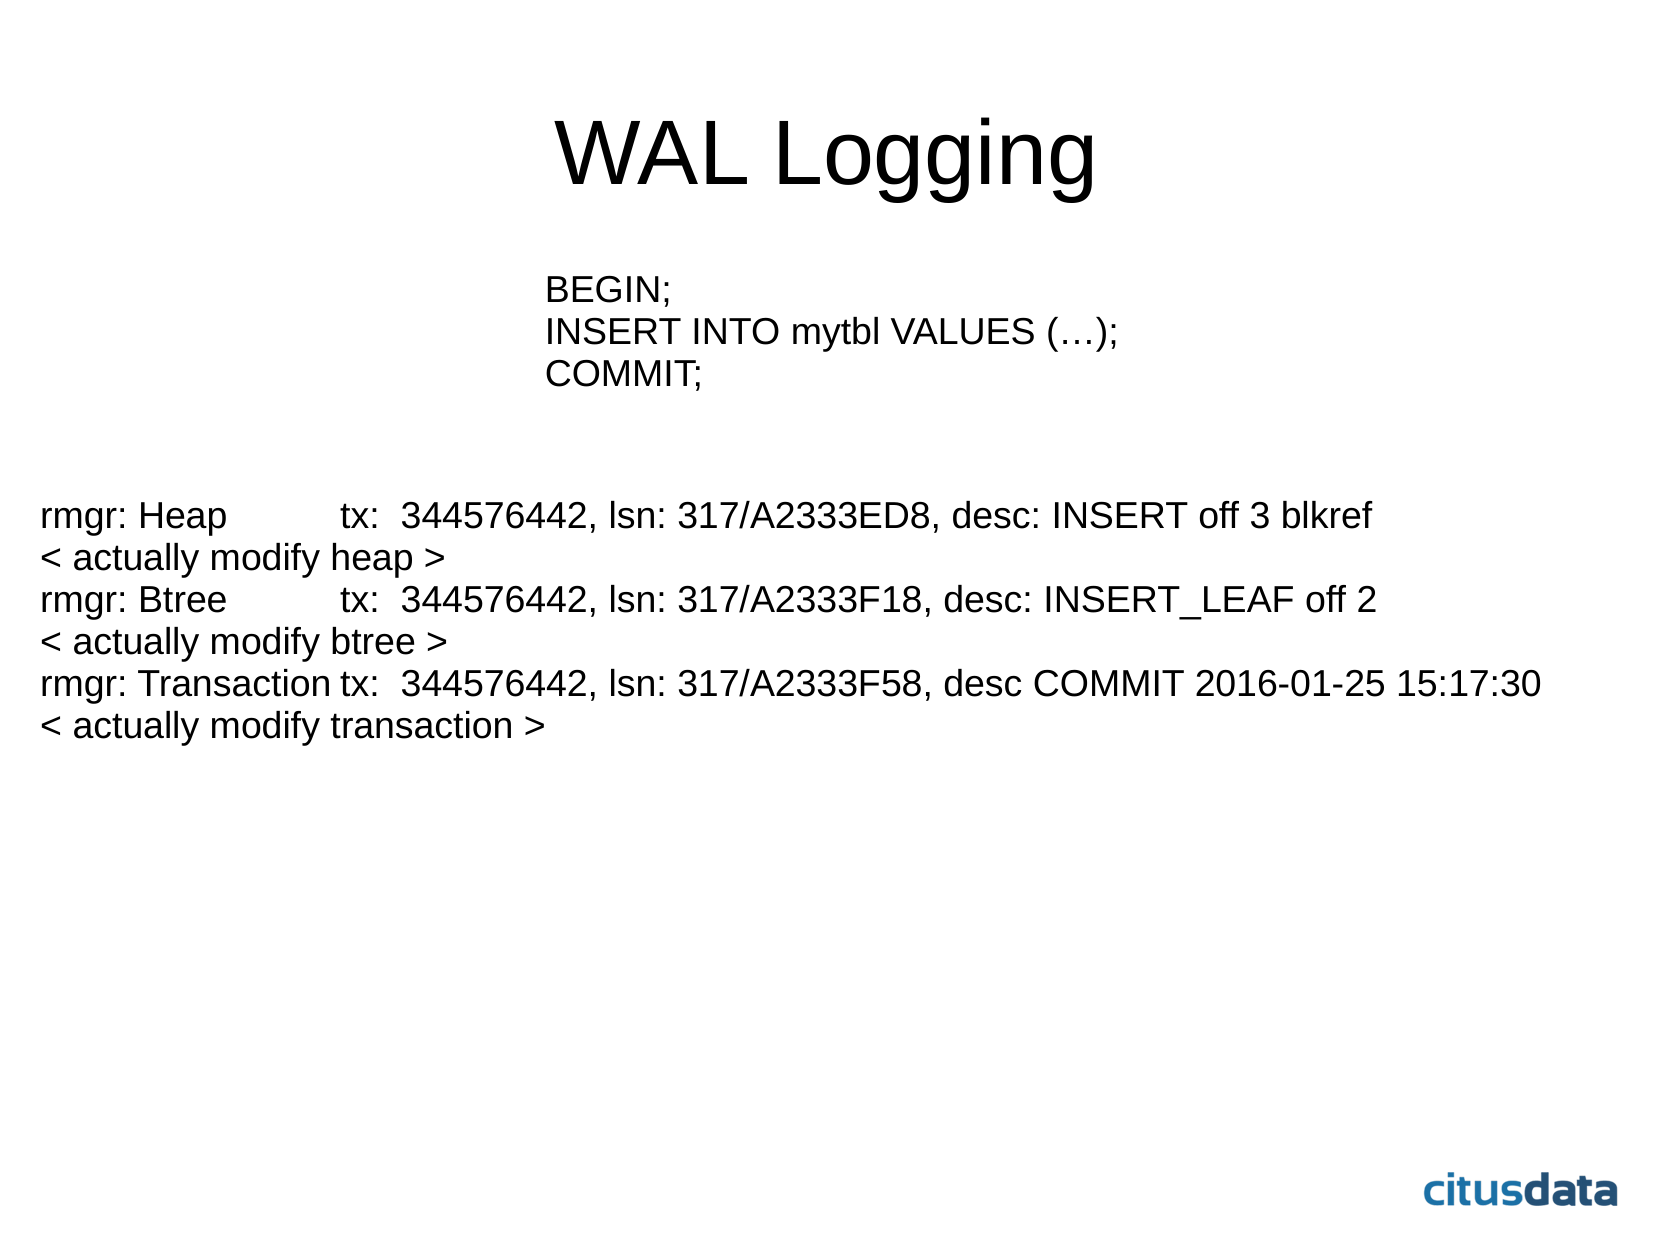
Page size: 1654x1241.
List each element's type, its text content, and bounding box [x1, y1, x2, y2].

title WAL Logging [82, 49, 1571, 257]
text_box BEGIN; INSERT INTO mytbl VALUES (…); COMMIT; [530, 261, 1134, 403]
picture [1420, 1167, 1622, 1209]
text_box rmgr: Heap tx: 344576442, lsn: 317/A2333ED8, desc: INSERT off 3 blkref < actually modify heap > rmgr: Btree tx: 344576442, lsn: 317/A2333F18, desc: INSERT_LEAF off 2 < actually modify btree > rmgr: Transaction tx: 344576442, lsn: 317/A2333F58, desc COMMIT 2016-01-25 15:17:30 < actually modify transaction > [25, 487, 1654, 754]
